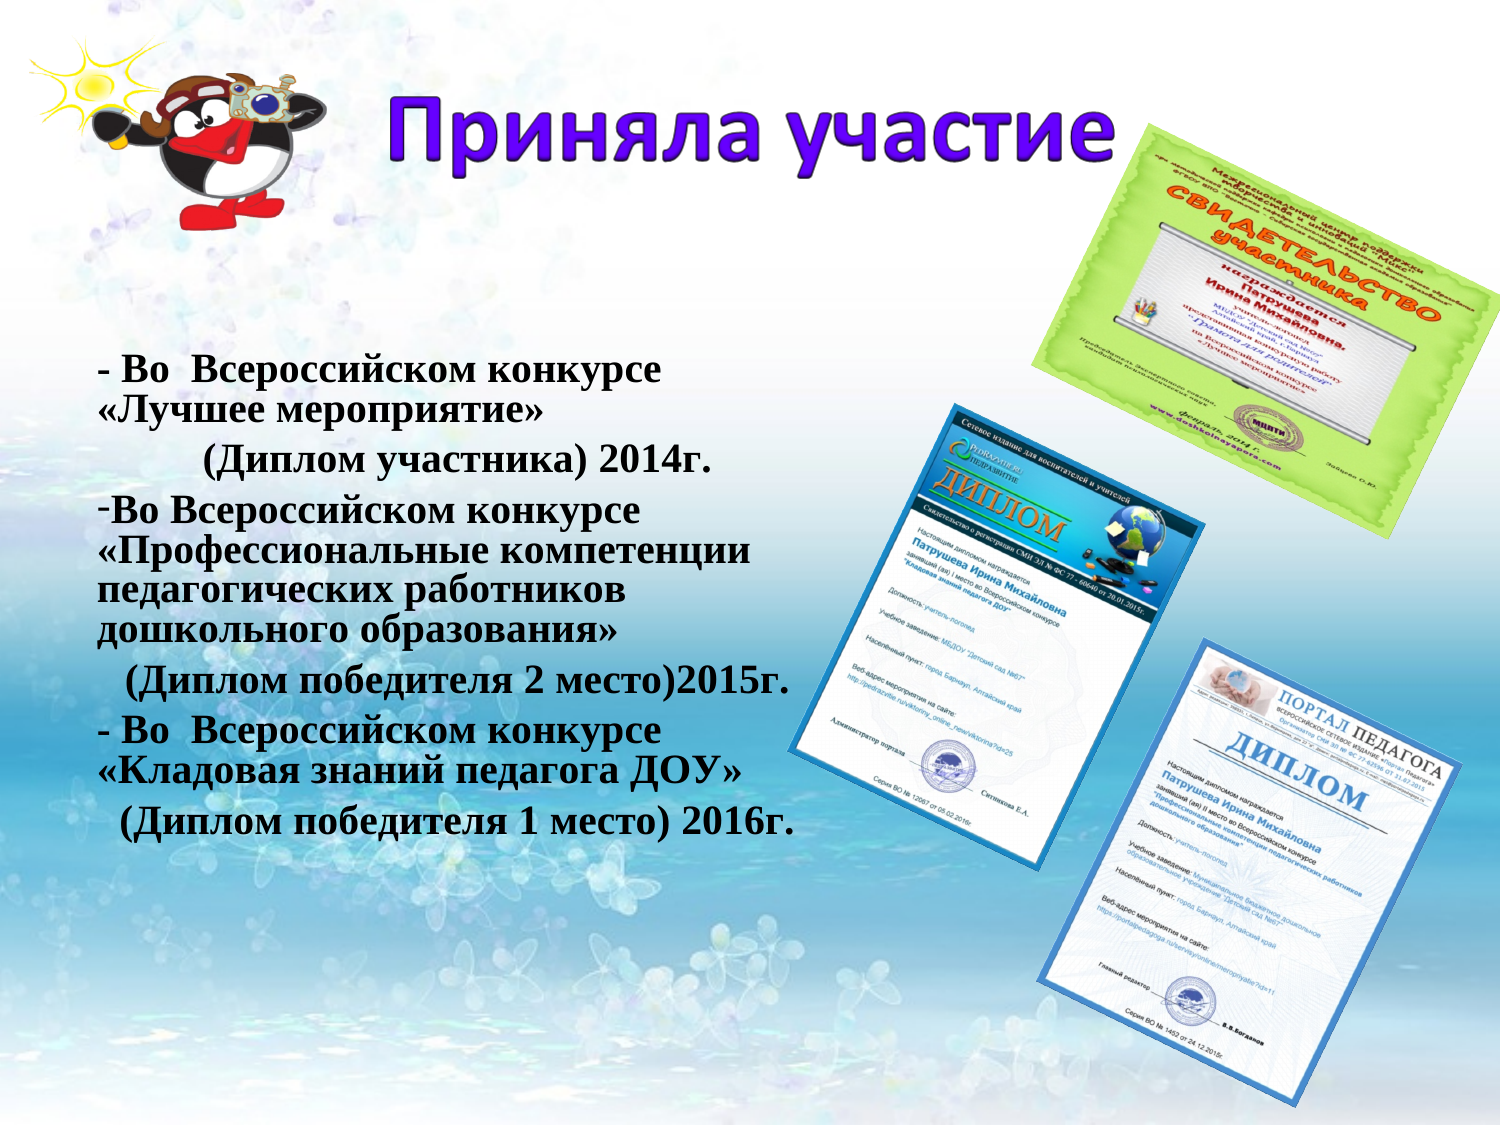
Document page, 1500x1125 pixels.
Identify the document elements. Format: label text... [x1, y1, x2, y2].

text_box - Во Всероссийском конкурсе «Лучшее мероприятие» (Диплом участника) 2014г. Во Всероссийском конкурсе «Профессиональные компетенции педагогических работников дошкольного образования» (Диплом победителя 2 место)2015г. - Во Всероссийском конкурсе «Кладовая знаний педагога ДОУ» (Диплом победителя 1 место) 2016г. [81, 302, 833, 1125]
picture [0, 0, 1500, 1125]
